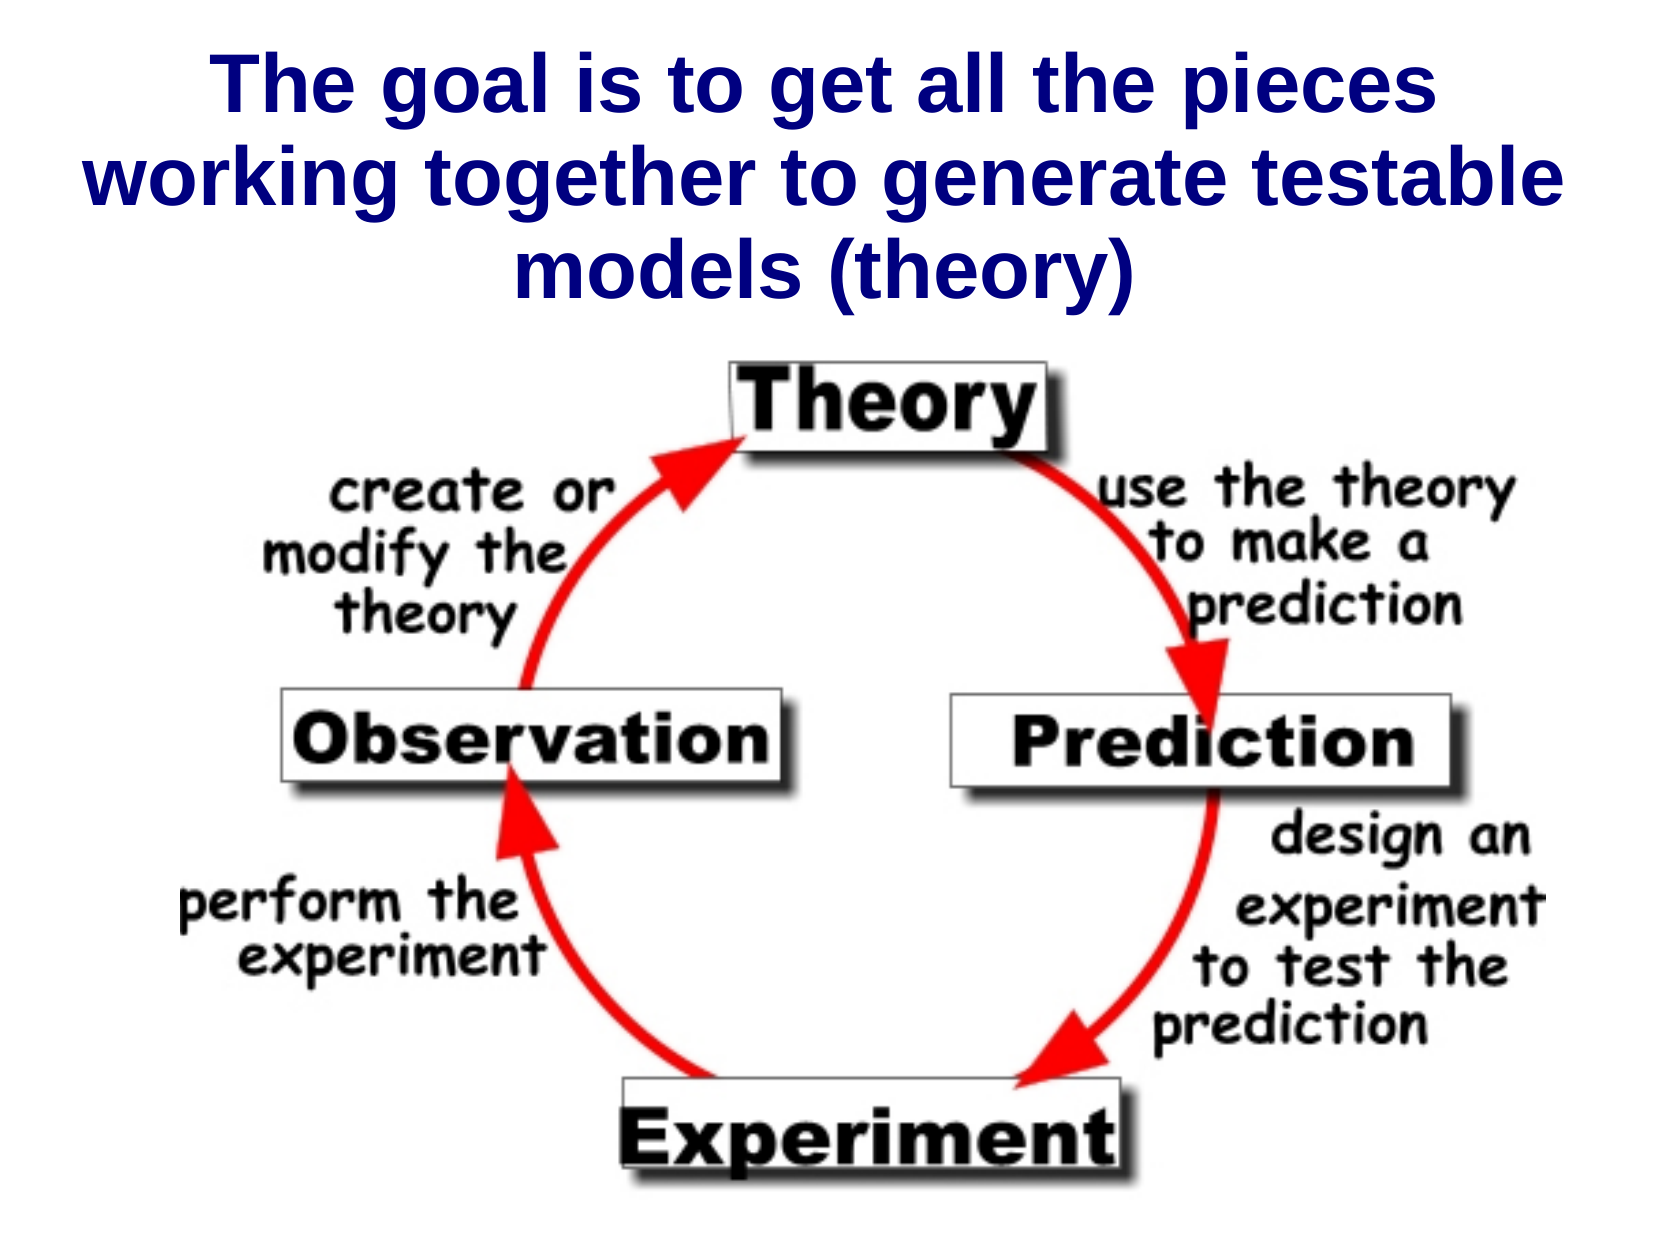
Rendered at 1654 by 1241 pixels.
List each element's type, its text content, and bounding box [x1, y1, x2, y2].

picture [180, 359, 1546, 1201]
text_box The goal is to get all the pieces working together to generate testable models (theory) [45, 30, 1606, 324]
